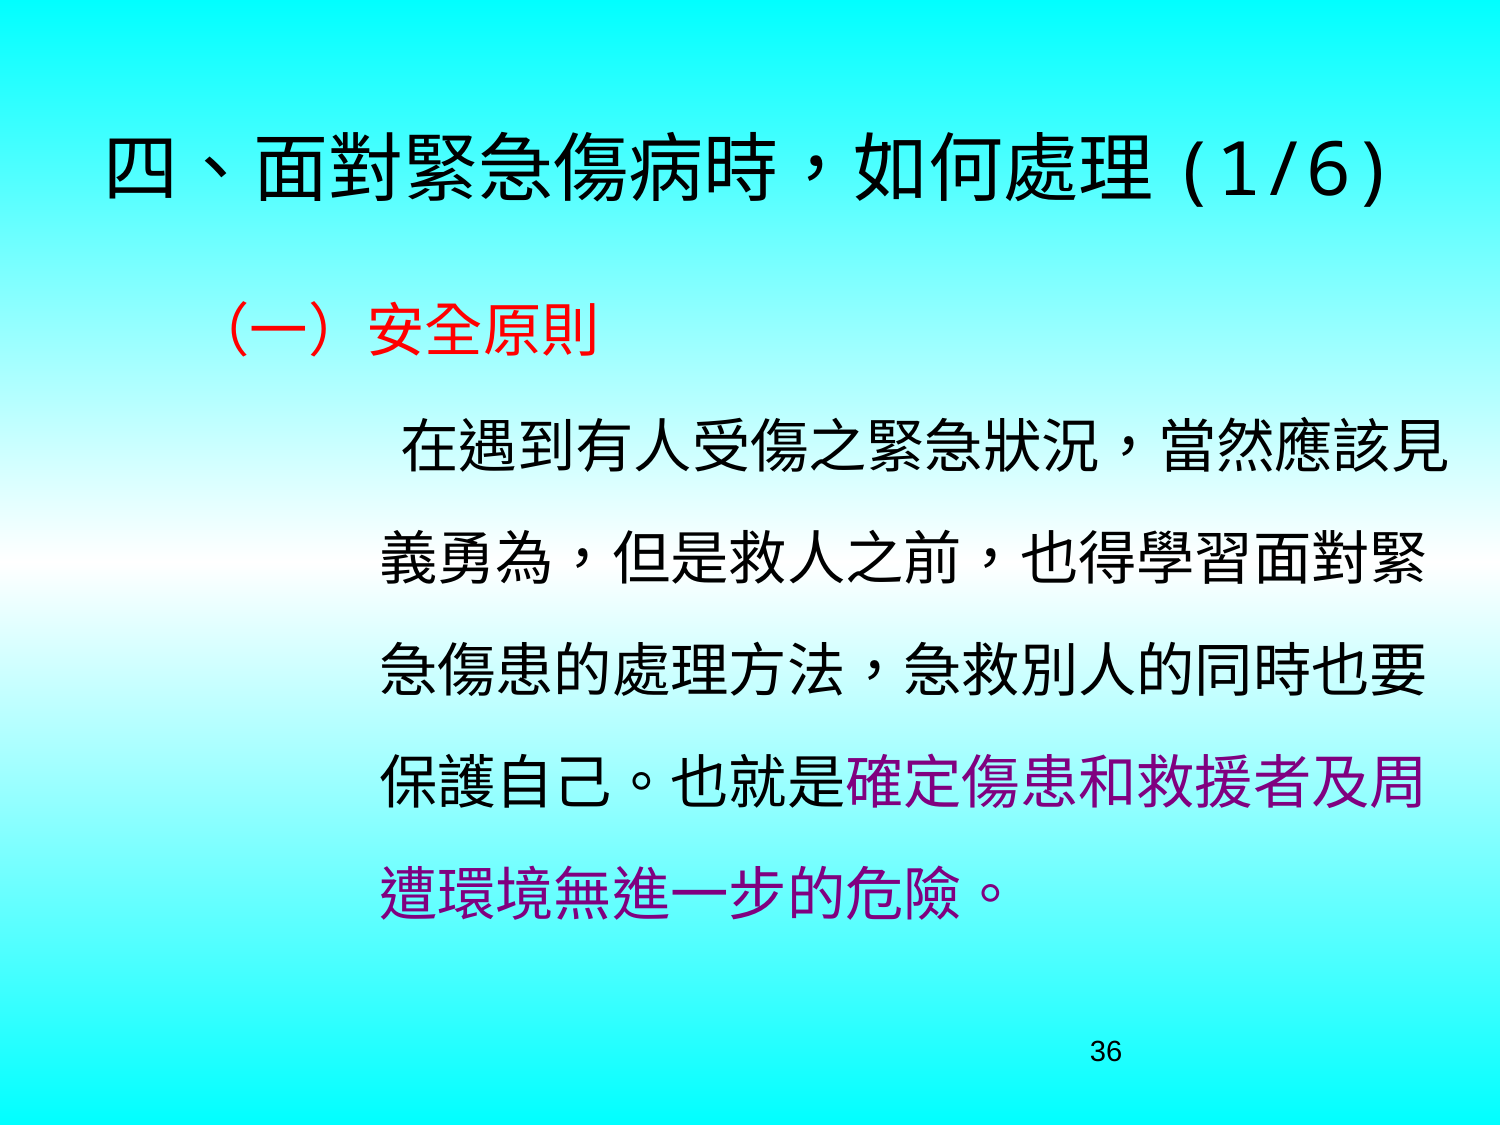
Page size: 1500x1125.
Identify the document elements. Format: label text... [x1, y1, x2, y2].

text_box [1074, 1024, 1426, 1103]
list （一）安全原則 在遇到有人受傷之緊急狀況，當然應該見義勇為，但是救人之前，也得學習面對緊急傷患的處理方法，急救別人的同時也要保護自己。也就是確定傷患和救援者及周遭環境無進一步的危險。 [120, 243, 1471, 986]
title 四、面對緊急傷病時，如何處理(1/6) [75, 45, 1426, 233]
